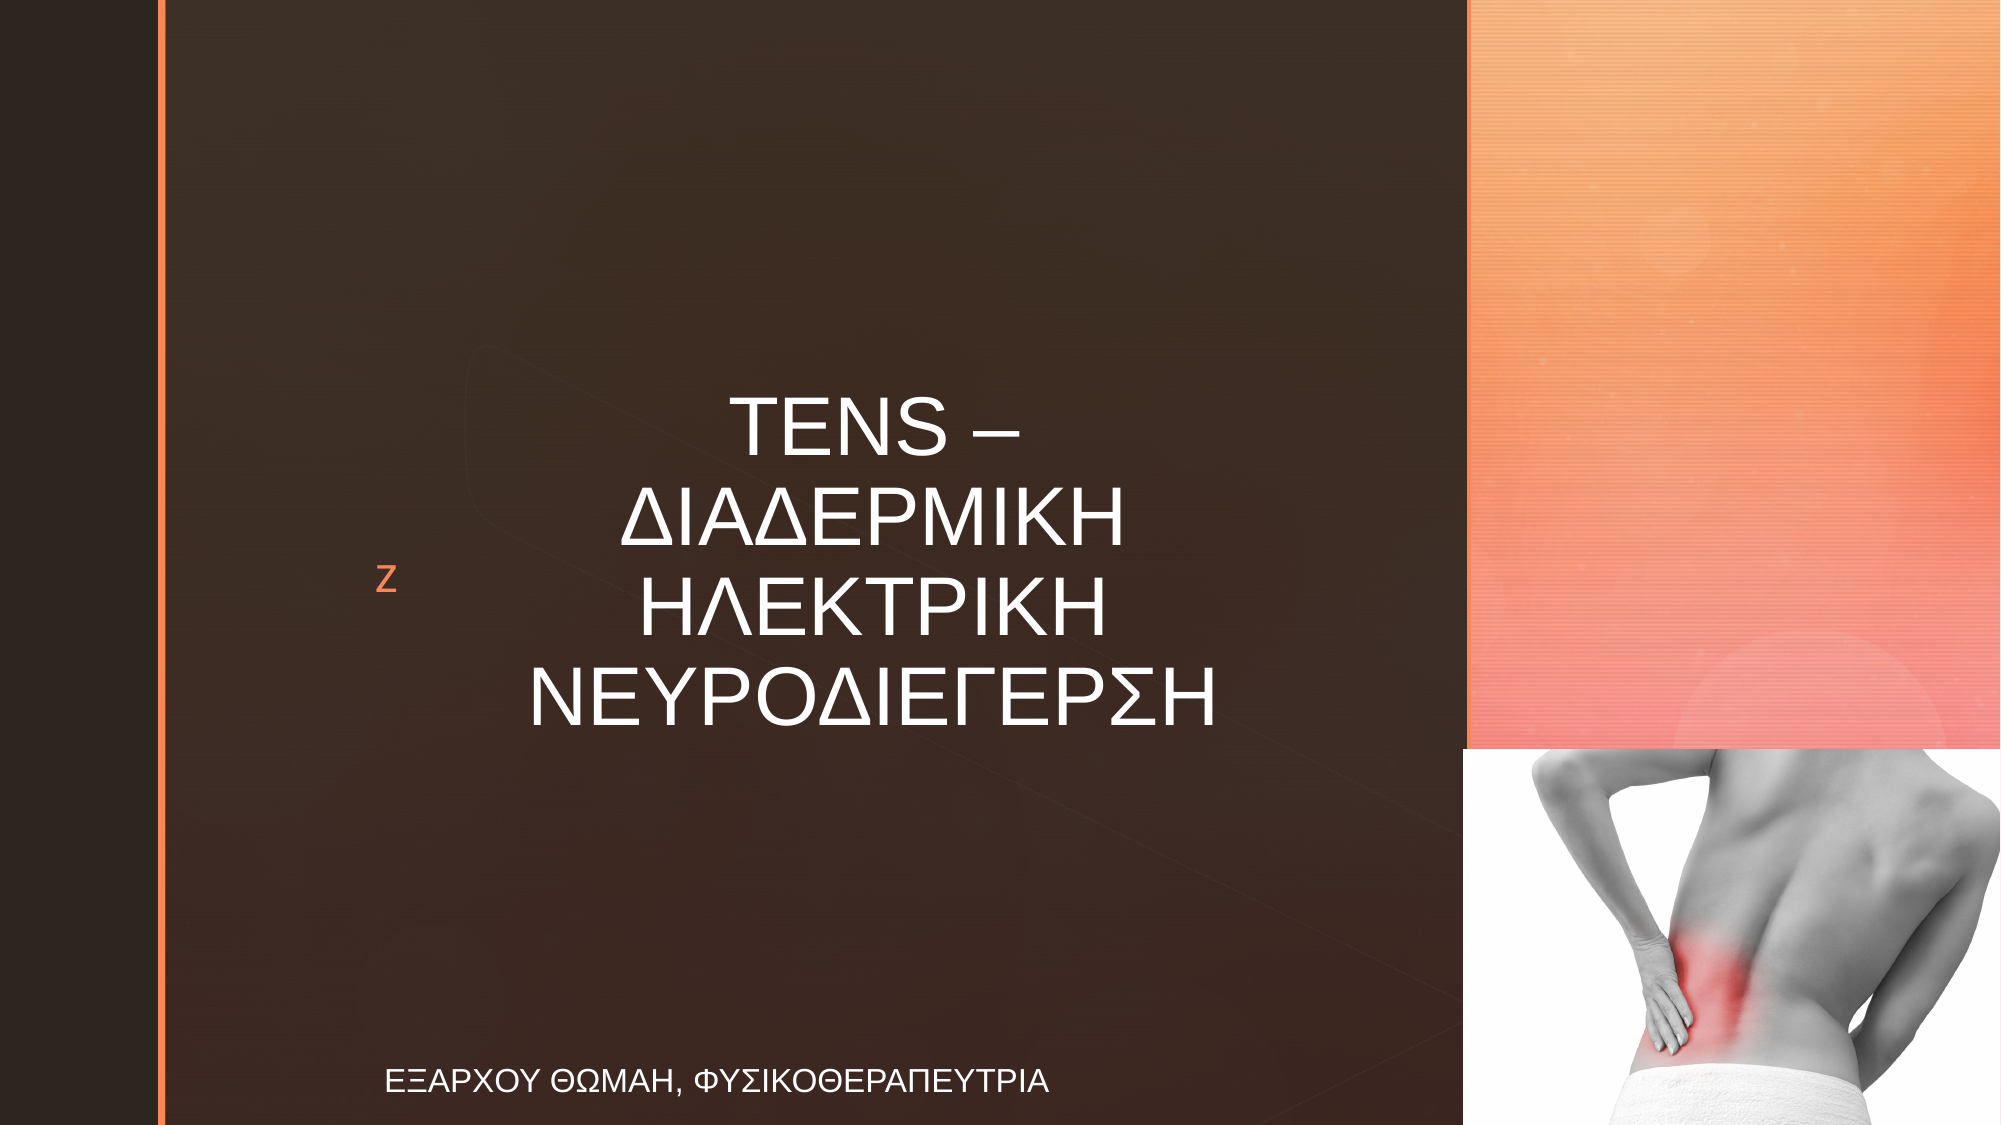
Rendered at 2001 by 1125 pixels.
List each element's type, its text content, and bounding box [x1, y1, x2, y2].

subtitle ΕΞΑΡΧΟΥ ΘΩΜΑΗ, ΦΥΣΙΚΟΘΕΡΑΠΕΥΤΡΙΑ [369, 915, 1248, 1107]
picture [1463, 749, 2000, 1125]
title TENS – ΔΙΑΔΕΡΜΙΚΗ ΗΛΕΚΤΡΙΚΗ ΝΕΥΡΟΔΙΕΓΕΡΣΗ [421, 376, 1327, 749]
